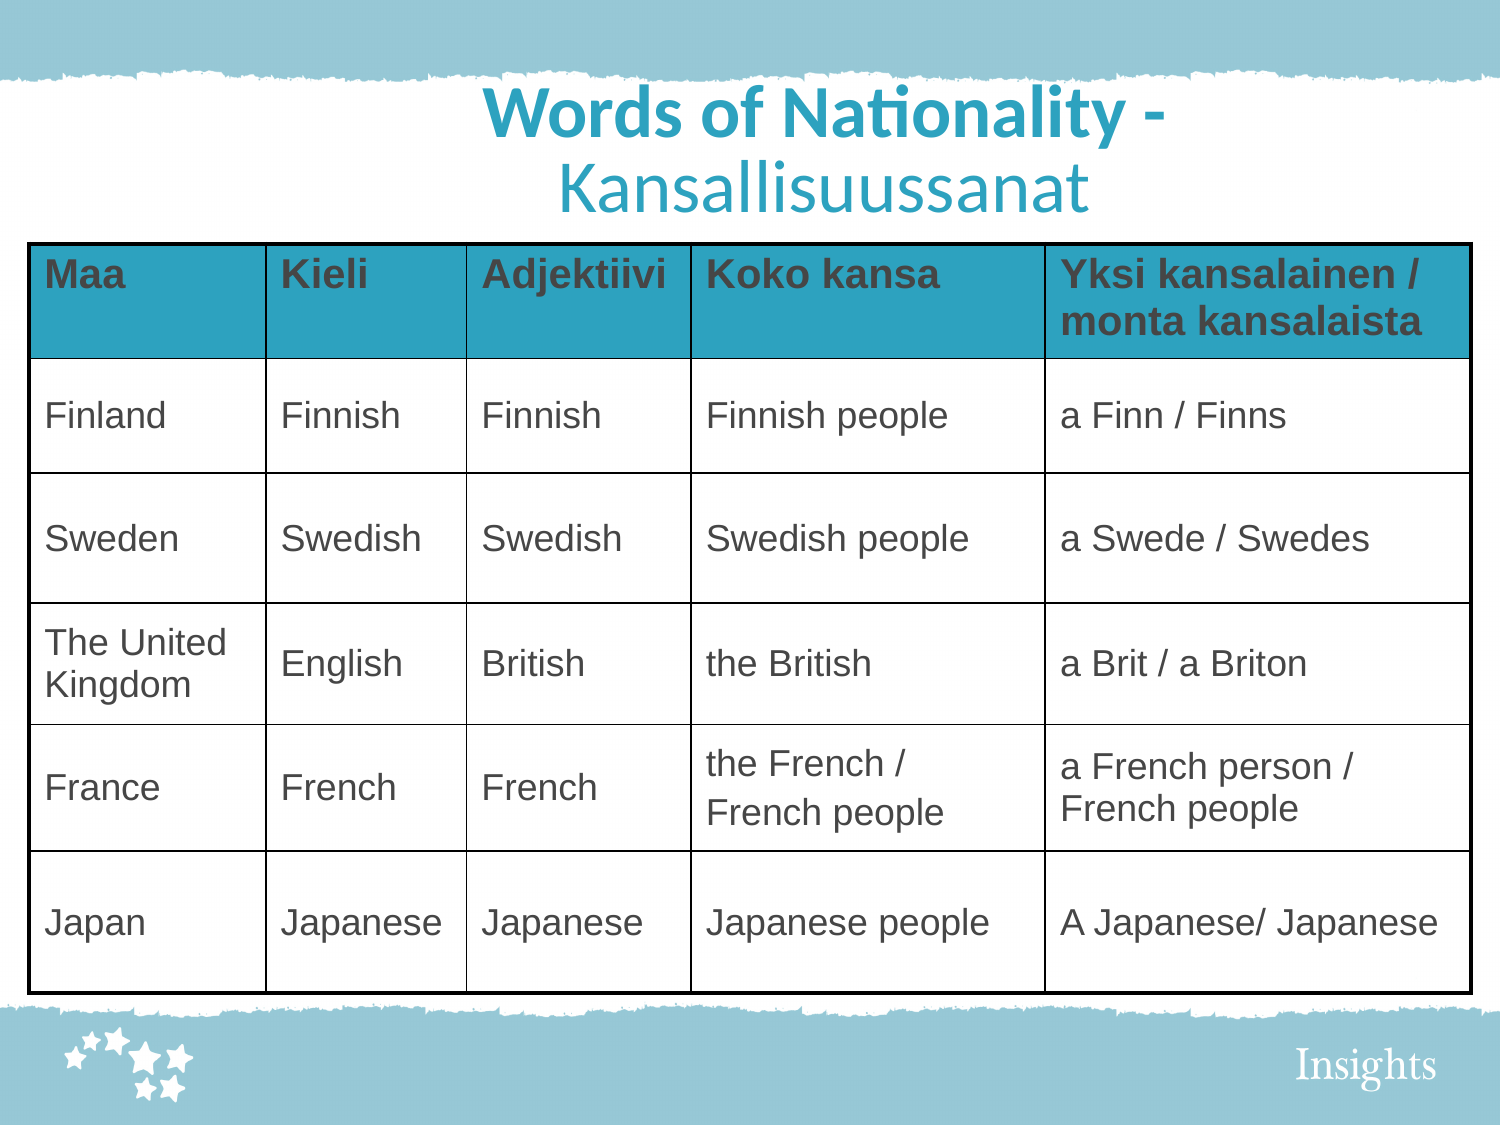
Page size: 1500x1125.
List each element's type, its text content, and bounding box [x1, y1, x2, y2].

table_cell Swedish people [692, 474, 1044, 602]
table_cell a Brit / a Briton [1046, 604, 1469, 724]
table_cell Sweden [31, 474, 265, 602]
table_cell French [267, 725, 466, 850]
table_cell the French / French people [692, 725, 1044, 850]
table_cell Japanese [467, 852, 690, 991]
table_header Koko kansa [692, 246, 1044, 358]
table_cell Swedish [267, 474, 466, 602]
table_cell a Swede / Swedes [1046, 474, 1469, 602]
table_header Yksi kansalainen / monta kansalaista [1046, 246, 1469, 358]
table_cell British [467, 604, 690, 724]
table_cell Swedish [467, 474, 690, 602]
table_header Adjektiivi [467, 246, 690, 358]
table_header Maa [31, 246, 265, 358]
table_cell Finnish [467, 359, 690, 472]
table_cell Japan [31, 852, 265, 991]
table_cell The United Kingdom [31, 604, 265, 724]
table_cell France [31, 725, 265, 850]
table_cell Japanese people [692, 852, 1044, 991]
table_header Kieli [267, 246, 466, 358]
table_cell the British [692, 604, 1044, 724]
table_cell A Japanese/ Japanese [1046, 852, 1469, 991]
table_cell Finnish people [692, 359, 1044, 472]
table_cell Finnish [267, 359, 466, 472]
table_cell a French person / French people [1046, 725, 1469, 850]
table_cell a Finn / Finns [1046, 359, 1469, 472]
table_cell Japanese [267, 852, 466, 991]
table_cell French [467, 725, 690, 850]
picture [0, 0, 1500, 1125]
table_cell English [267, 604, 466, 724]
title Words of Nationality - Kansallisuussanat [249, 31, 1400, 242]
table_cell Finland [31, 359, 265, 472]
